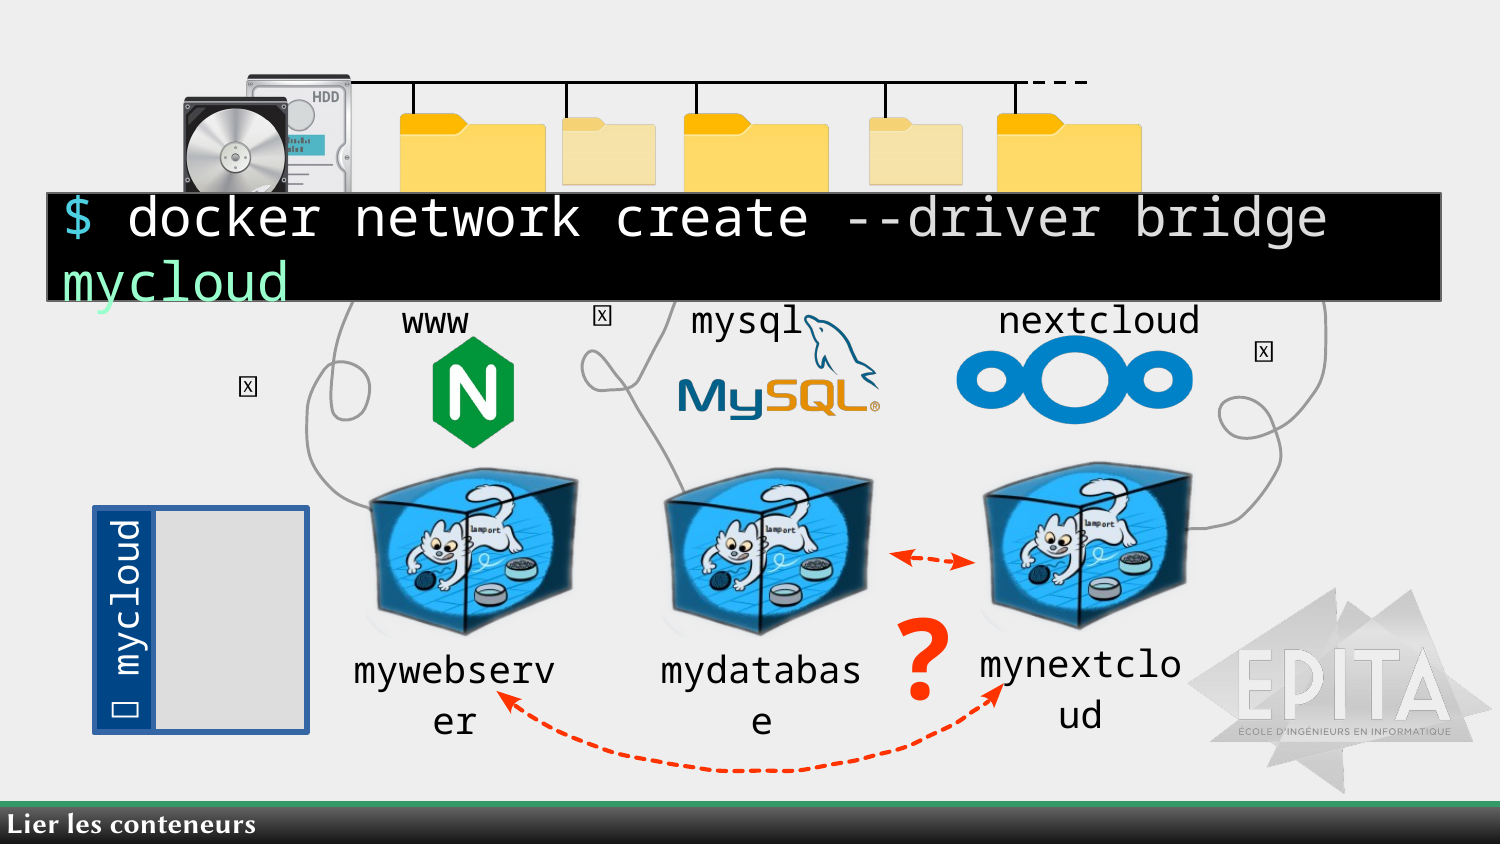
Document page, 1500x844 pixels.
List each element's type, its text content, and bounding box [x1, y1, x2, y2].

picture [1142, 364, 1174, 392]
picture [661, 466, 877, 638]
picture [976, 366, 1008, 393]
title Lier les conteneurs [5, 801, 1075, 844]
picture [389, 82, 662, 192]
picture [986, 82, 1152, 192]
picture [862, 98, 969, 192]
picture [460, 318, 464, 330]
picture [179, 70, 355, 192]
picture [956, 386, 1193, 449]
picture [366, 466, 582, 638]
text_box mydatabase [649, 637, 875, 688]
text_box ? [891, 587, 957, 725]
picture [415, 318, 419, 330]
picture [438, 318, 442, 330]
picture [980, 460, 1492, 794]
picture [673, 82, 839, 192]
text_box 🌐 mycloud [94, 507, 154, 733]
picture [764, 315, 774, 331]
text_box mywebserver [342, 637, 567, 688]
picture [719, 314, 730, 330]
text_box ✅ [590, 302, 638, 343]
picture [1040, 350, 1111, 408]
text_box ✅ [236, 359, 284, 414]
text_box [154, 507, 308, 733]
text_box $ docker network create --driver bridge mycloud [47, 192, 1441, 302]
picture [404, 318, 543, 462]
text_box ✅ [1252, 324, 1300, 378]
picture [678, 314, 880, 420]
text_box mynextcloud [968, 631, 1193, 682]
picture [956, 307, 1193, 378]
